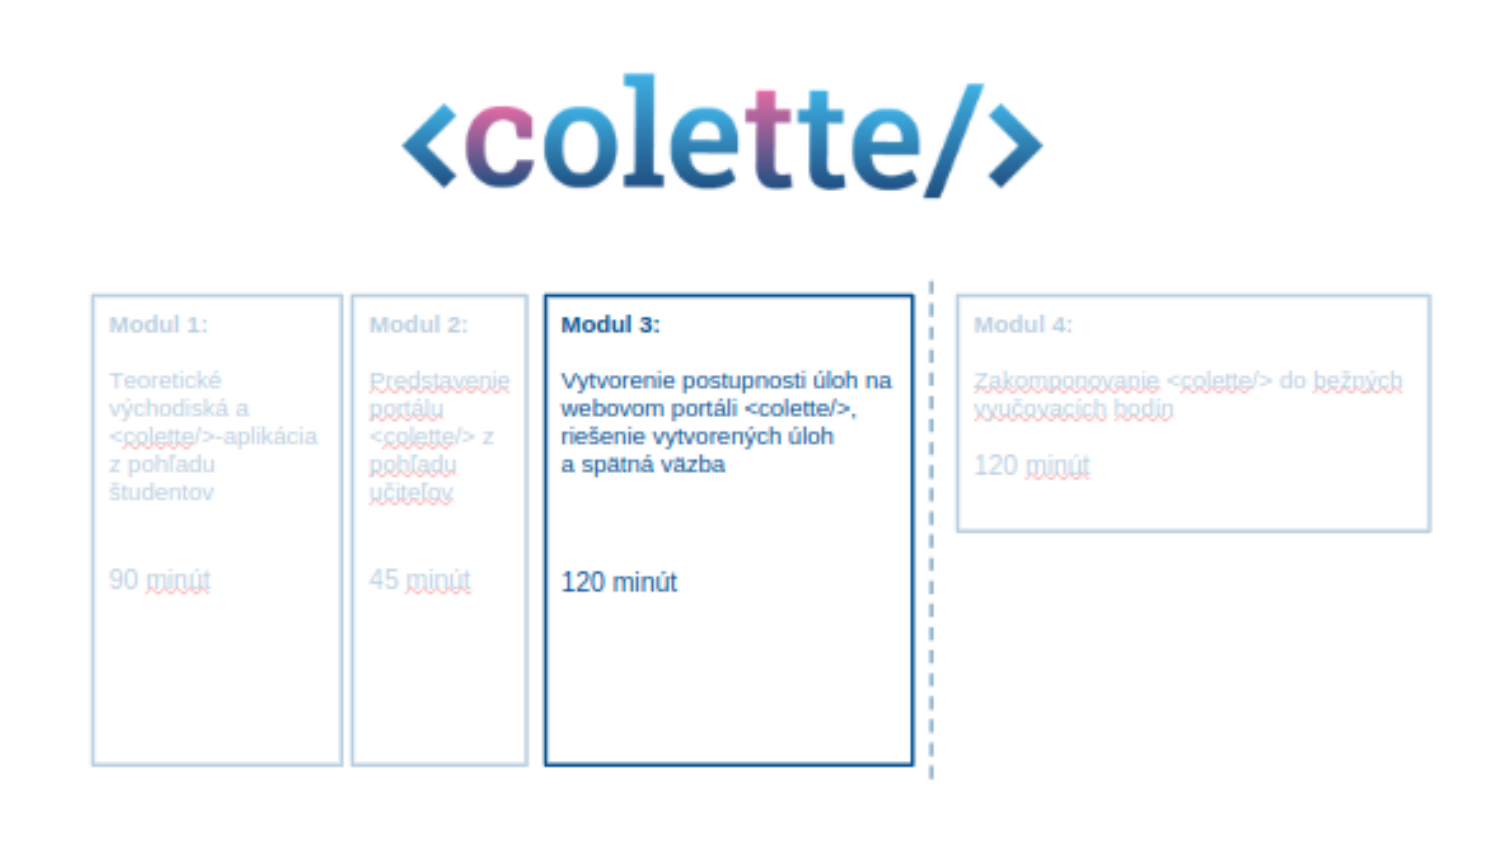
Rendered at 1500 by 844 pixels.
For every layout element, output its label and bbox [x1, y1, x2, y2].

picture [67, 36, 1443, 788]
